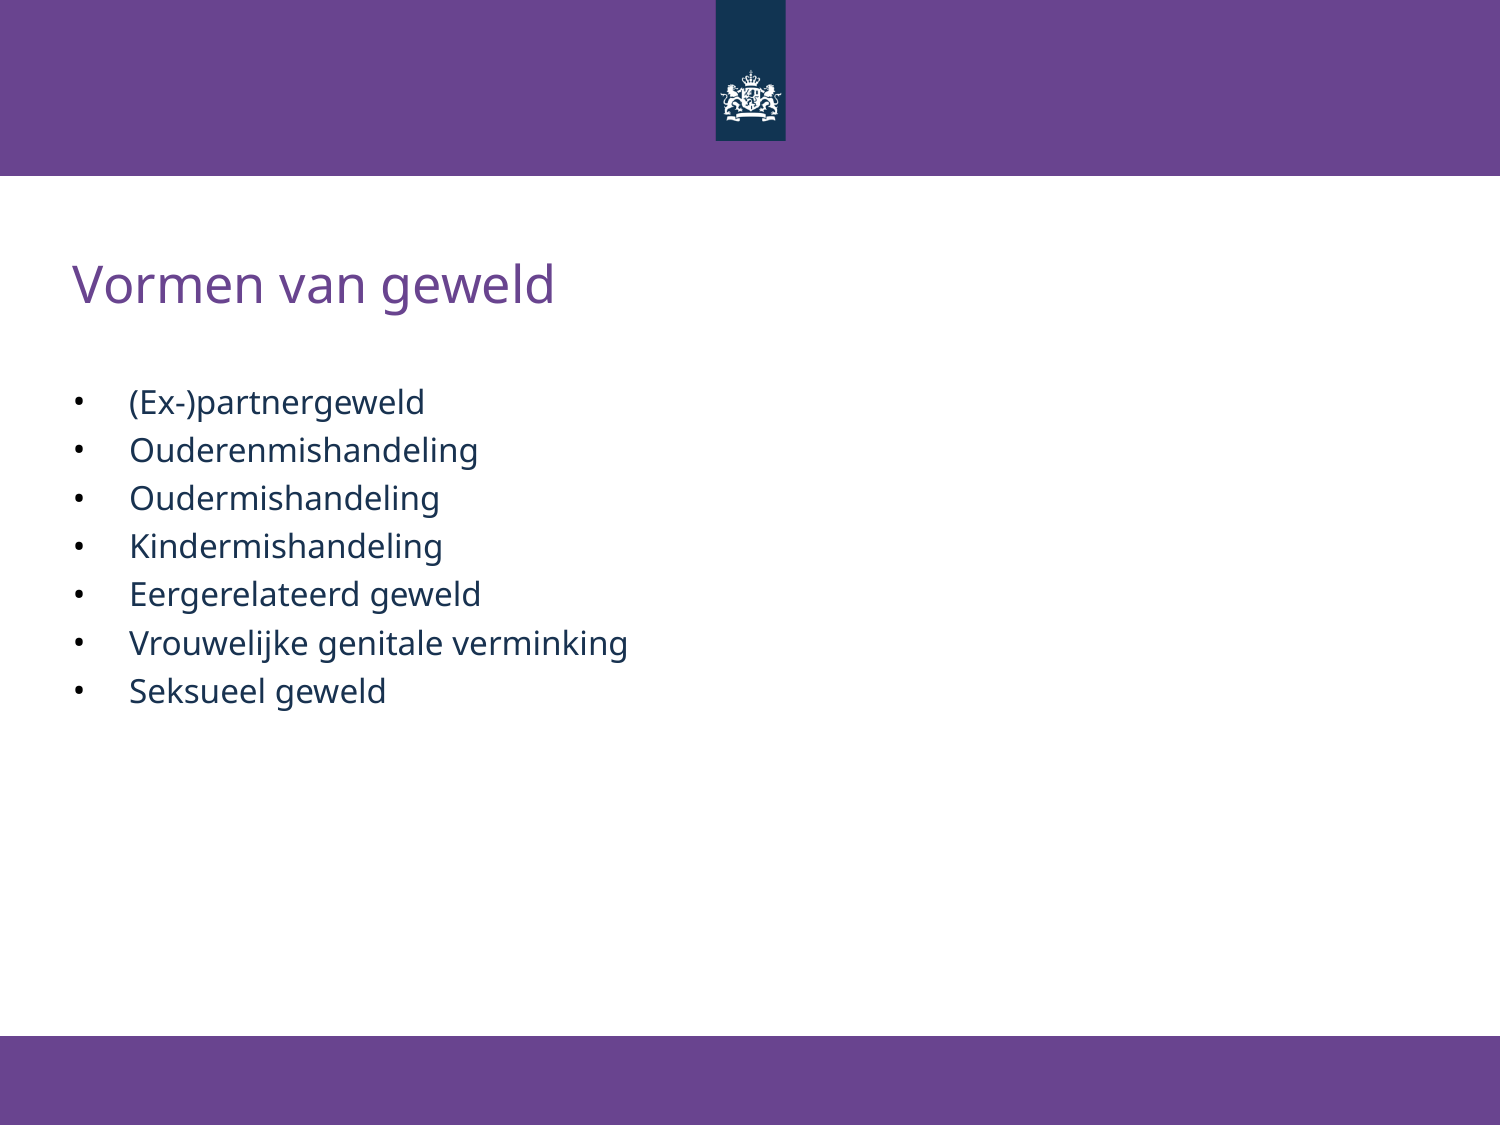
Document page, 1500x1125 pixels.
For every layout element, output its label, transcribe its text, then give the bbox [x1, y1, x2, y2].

title Vormen van geweld [57, 243, 1408, 338]
list (Ex-)partnergeweld Ouderenmishandeling Oudermishandeling Kindermishandeling Eergerelateerd geweld Vrouwelijke genitale verminking Seksueel geweld [57, 373, 1408, 1020]
